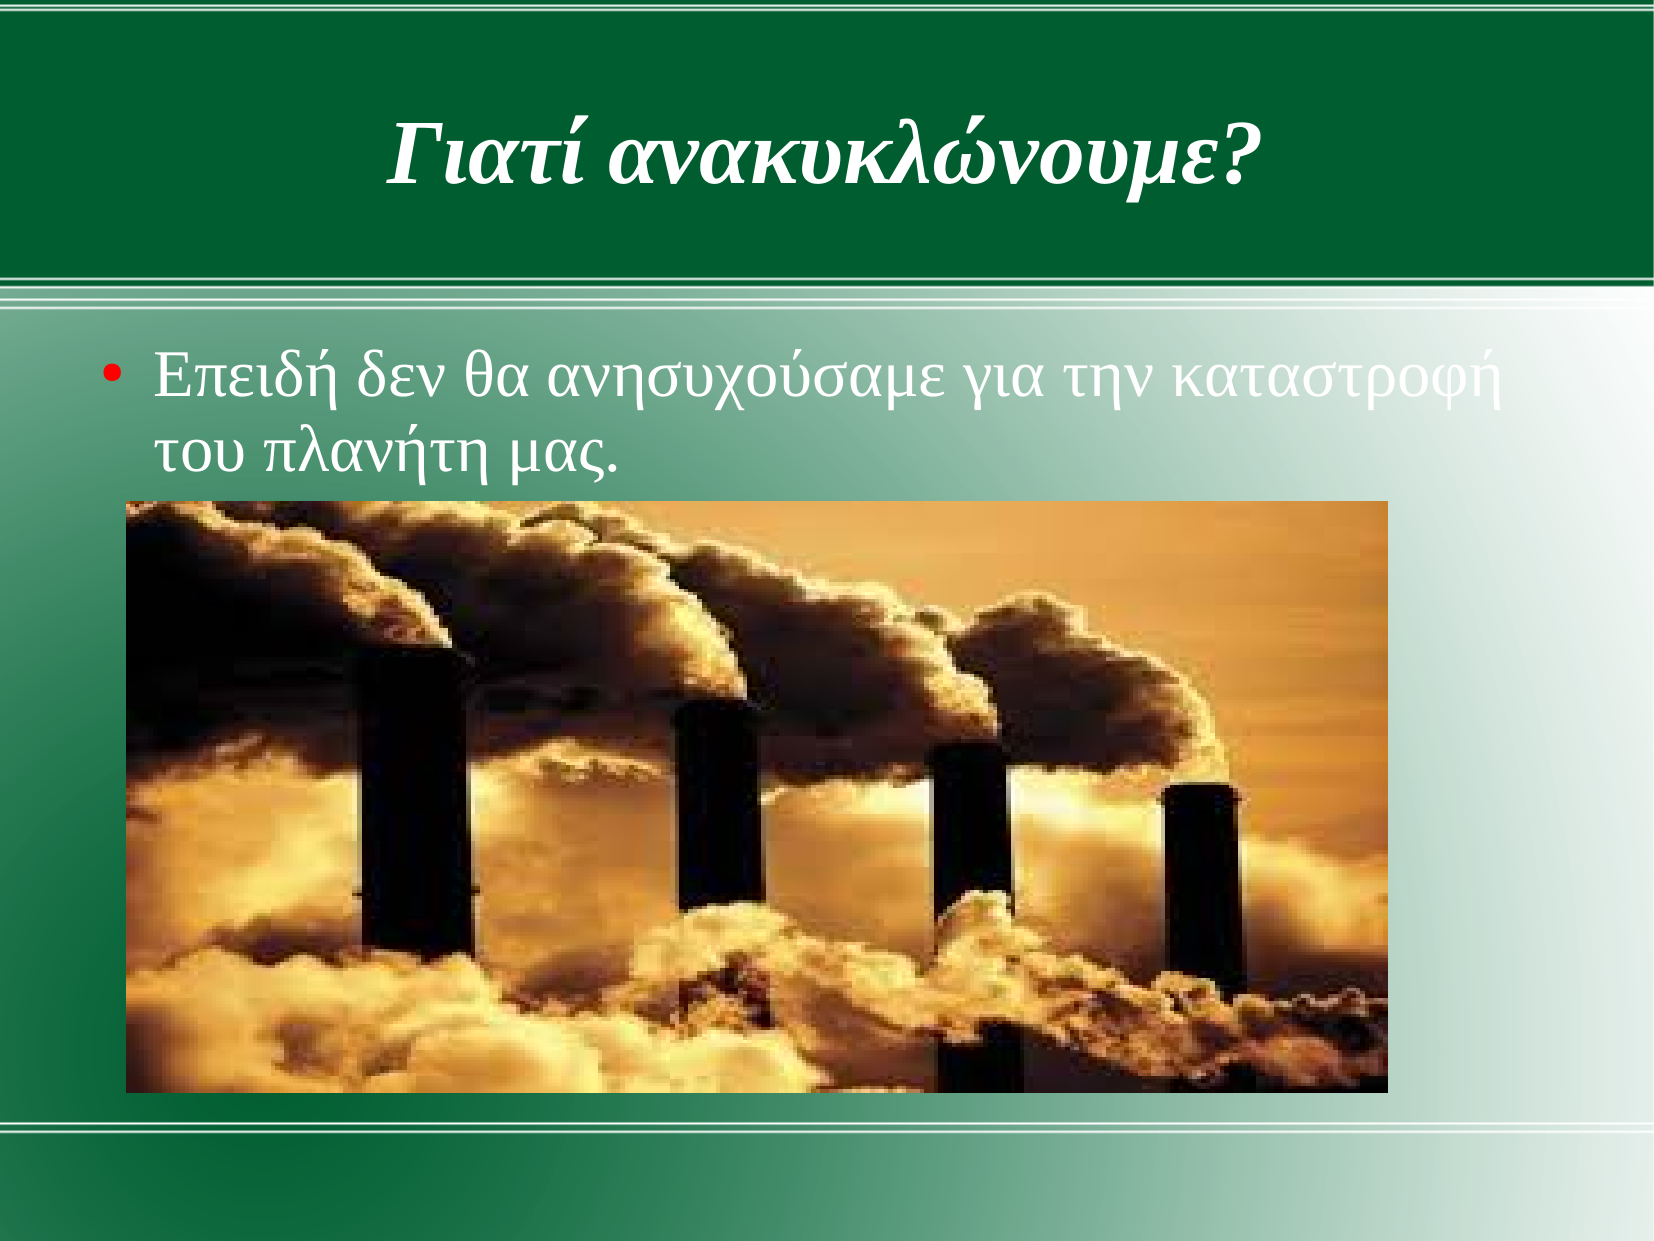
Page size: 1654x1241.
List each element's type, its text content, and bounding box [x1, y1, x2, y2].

title Γιατί ανακυκλώνουμε? [82, 56, 1571, 250]
list Επειδή δεν θα ανησυχούσαμε για την καταστροφή του πλανήτη μας. [82, 337, 1571, 1052]
picture [0, 0, 1654, 1241]
